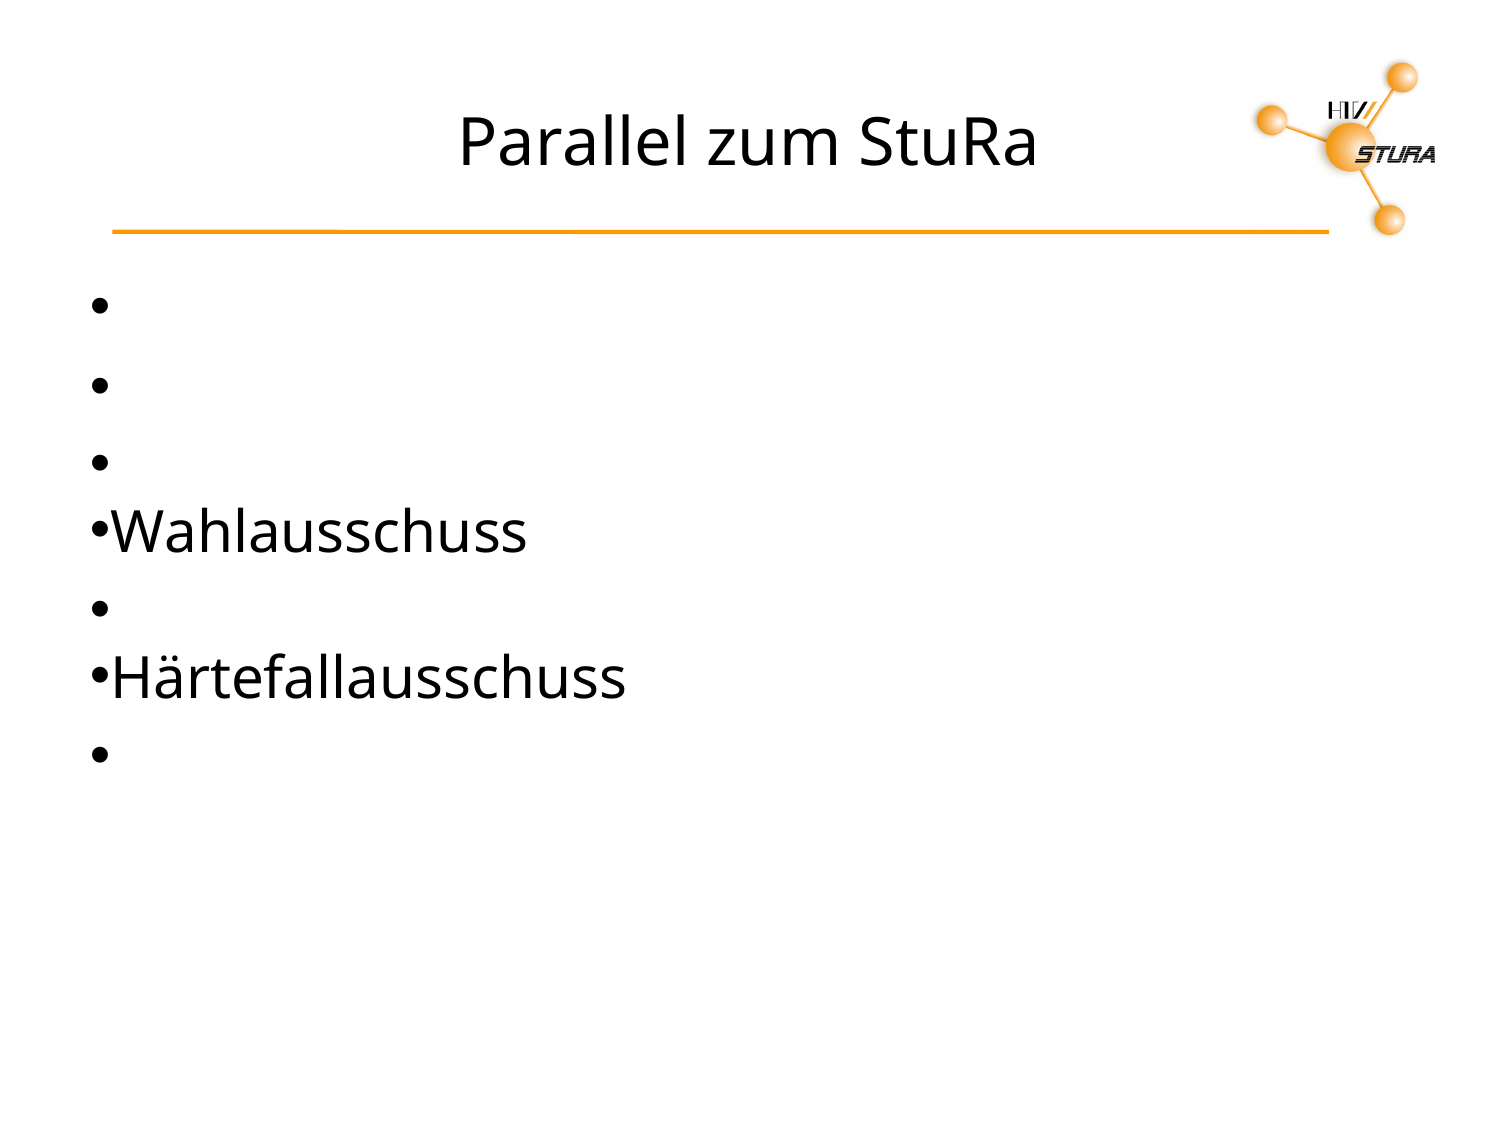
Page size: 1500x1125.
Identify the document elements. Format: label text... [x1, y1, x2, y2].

list Wahlausschuss Härtefallausschuss [75, 262, 1426, 1063]
title Parallel zum StuRa [74, 90, 1424, 187]
